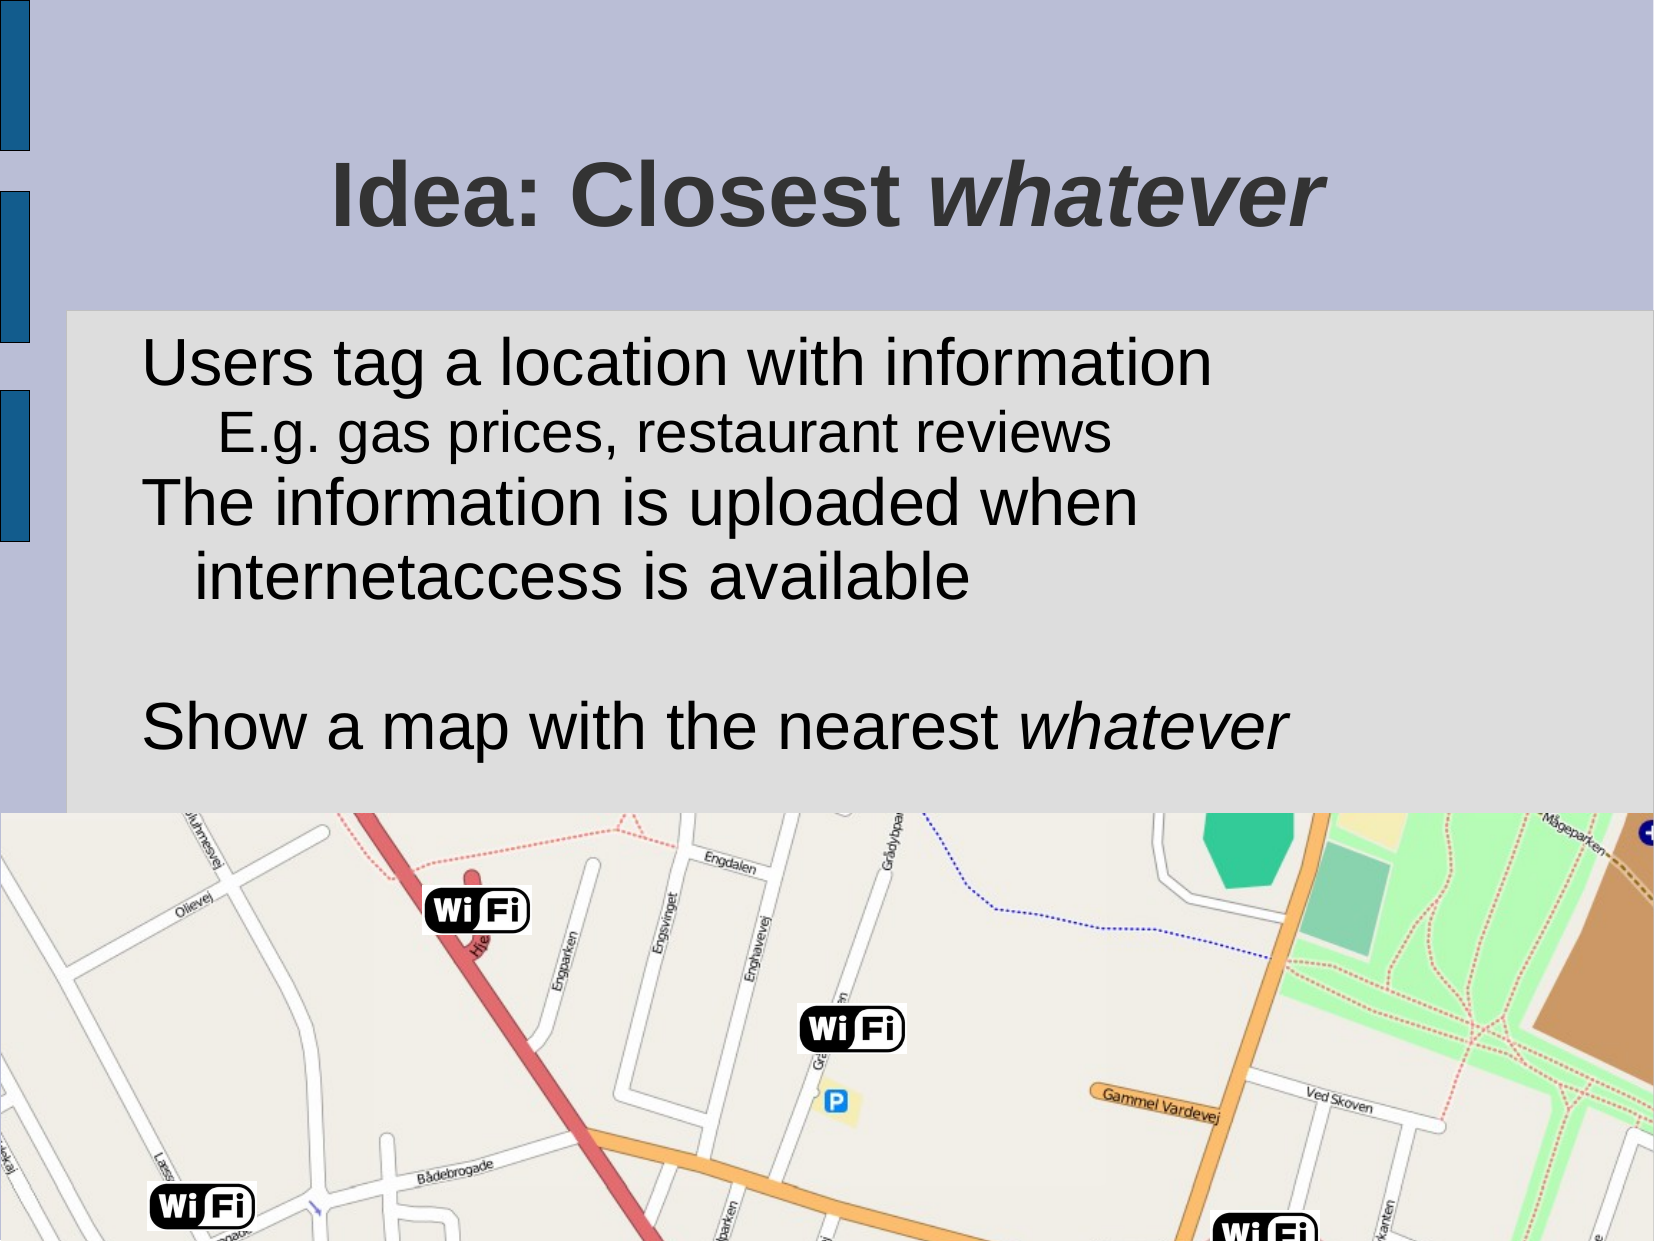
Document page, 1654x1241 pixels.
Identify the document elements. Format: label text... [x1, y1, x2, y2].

list Users tag a location with information E.g. gas prices, restaurant reviews The information is uploaded when internetaccess is available Show a map with the nearest whatever [123, 324, 1536, 813]
title Idea: Closest whatever [121, 91, 1534, 299]
picture [1, 813, 1654, 1241]
